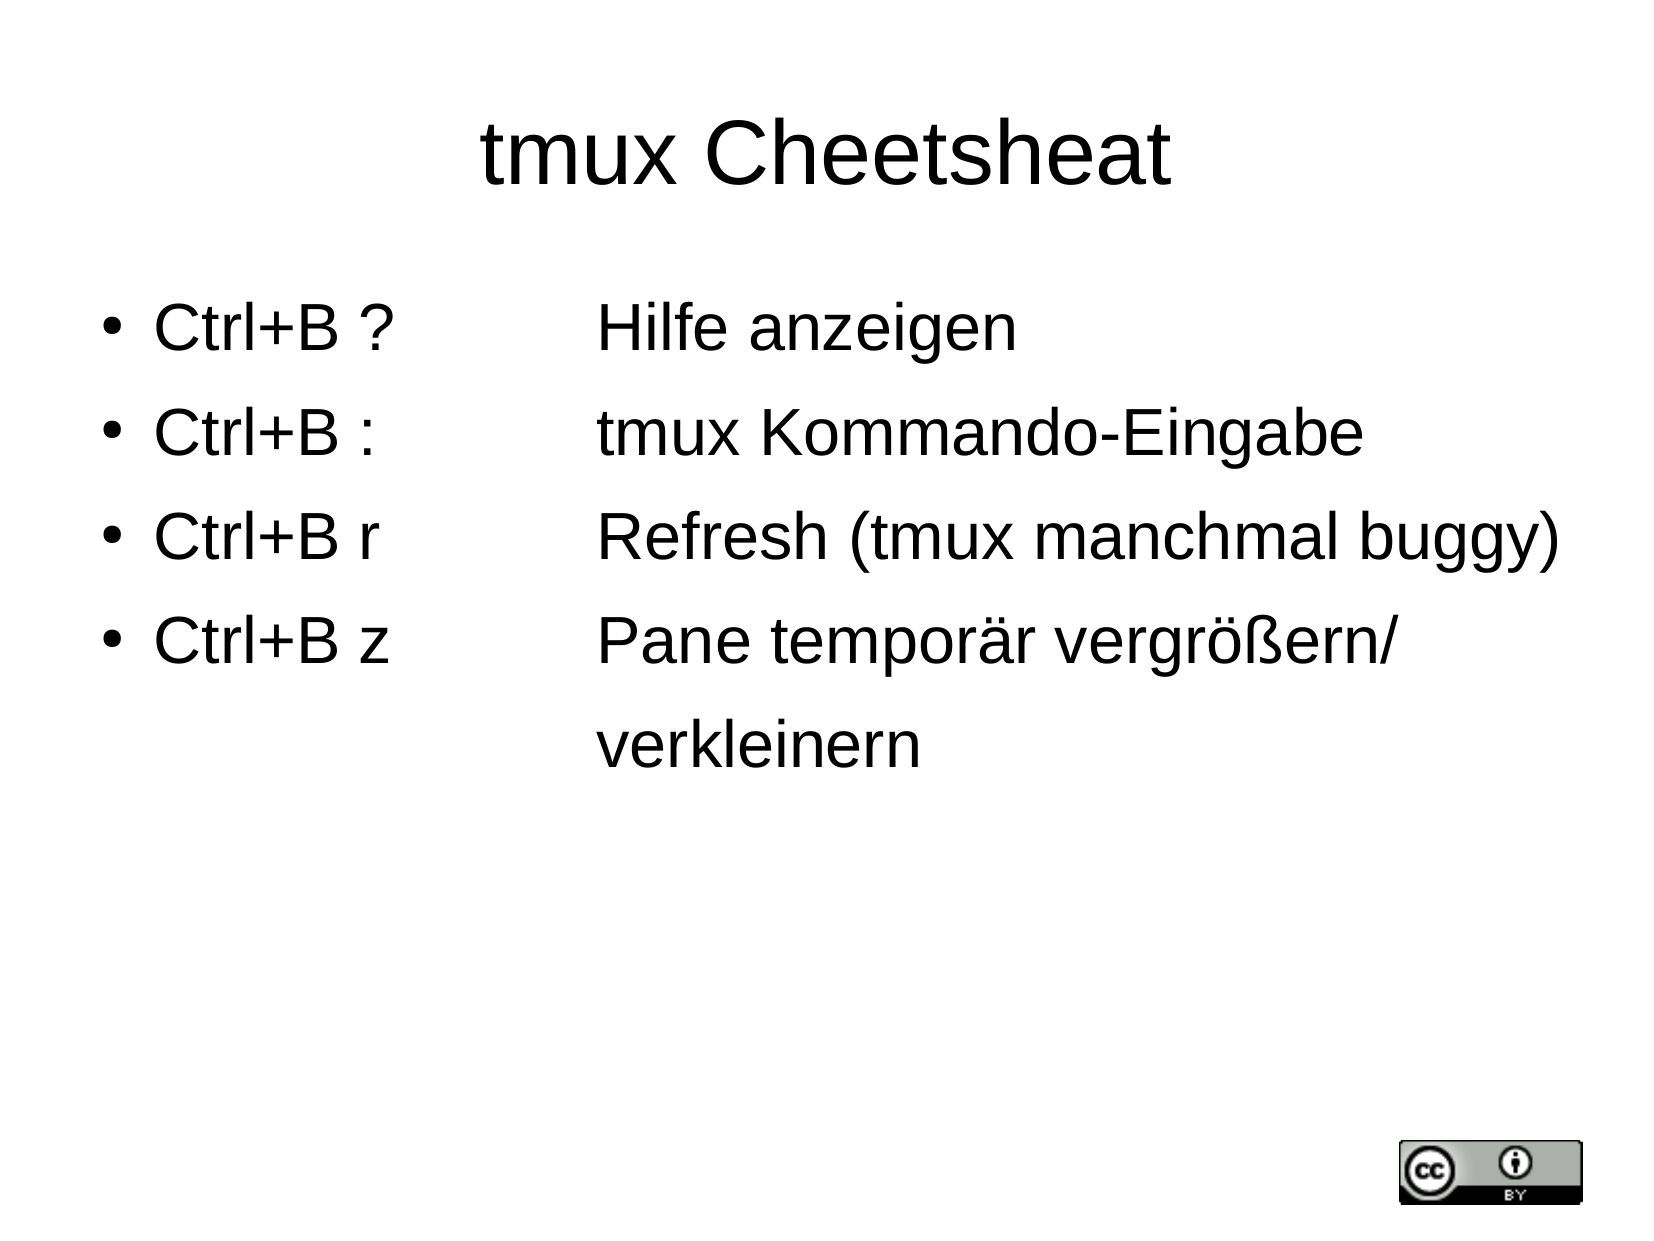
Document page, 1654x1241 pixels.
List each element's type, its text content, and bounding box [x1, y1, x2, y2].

title tmux Cheetsheat [82, 49, 1571, 257]
list Ctrl+B ? Hilfe anzeigen Ctrl+B : tmux Kommando-Eingabe Ctrl+B r Refresh (tmux manchmal buggy) Ctrl+B z Pane temporär vergrößern/ verkleinern [82, 290, 1571, 1010]
picture [1399, 1140, 1583, 1205]
